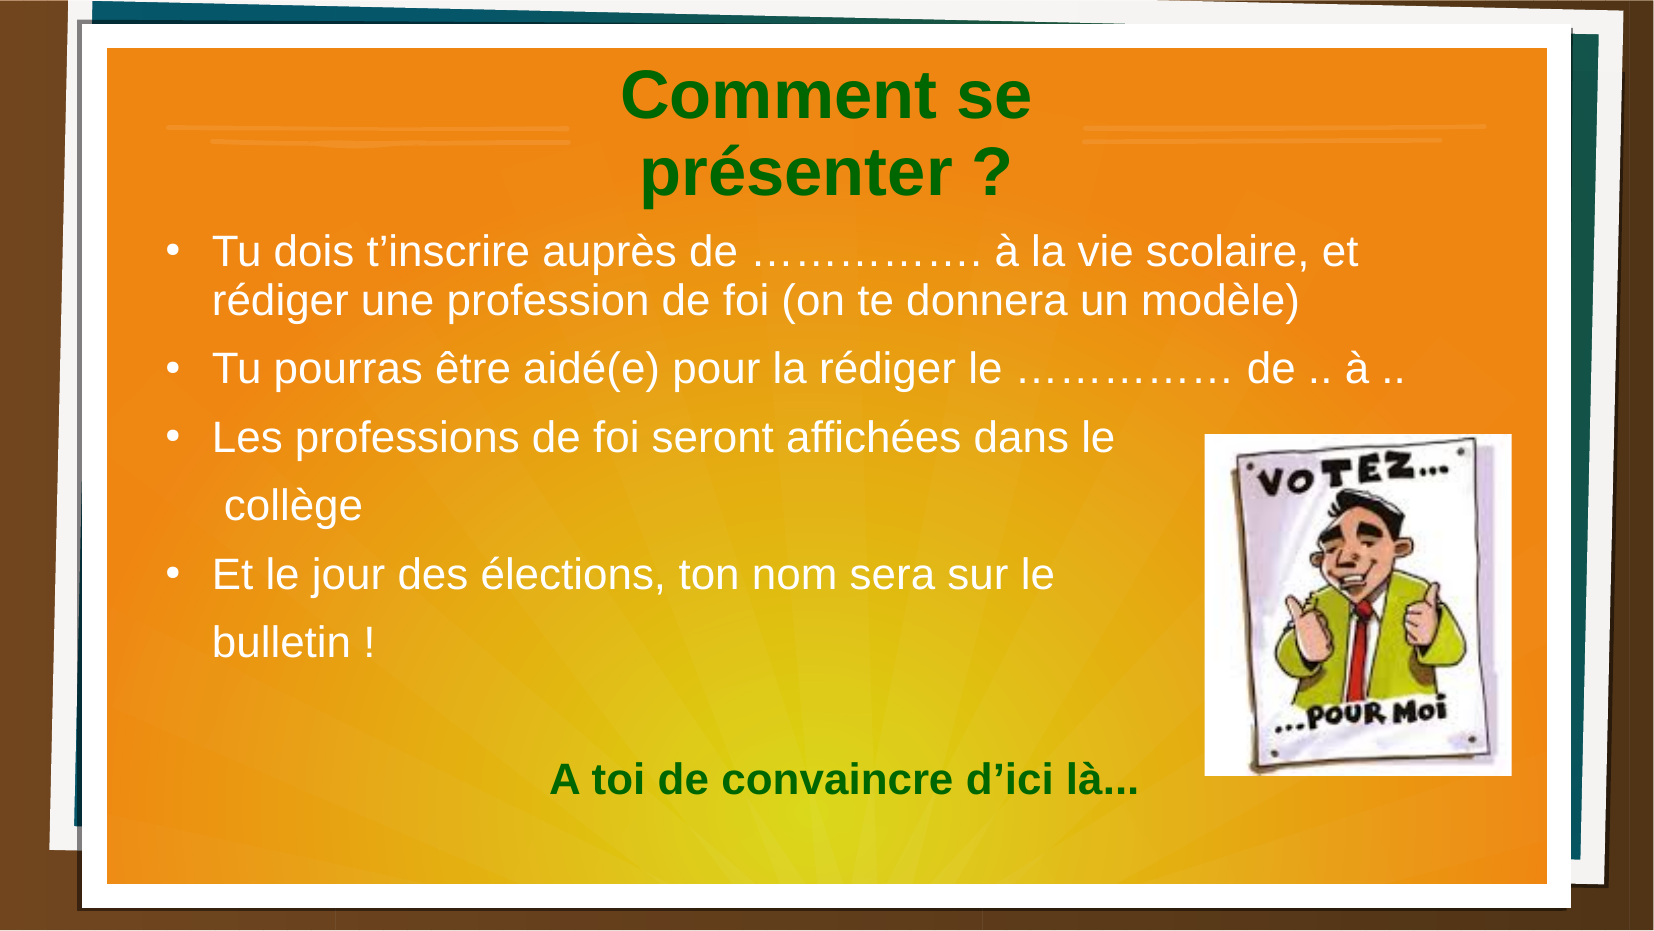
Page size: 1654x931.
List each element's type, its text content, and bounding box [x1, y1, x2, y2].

list Tu dois t’inscrire auprès de ……………. à la vie scolaire, et rédiger une profession de foi (on te donnera un modèle) Tu pourras être aidé(e) pour la rédiger le …………… de .. à .. Les professions de foi seront affichées dans le collège Et le jour des élections, ton nom sera sur le bulletin ! A toi de convaincre d’ici là... [149, 226, 1479, 818]
picture [1204, 434, 1512, 776]
title Comment se présenter ? [566, 56, 1087, 210]
